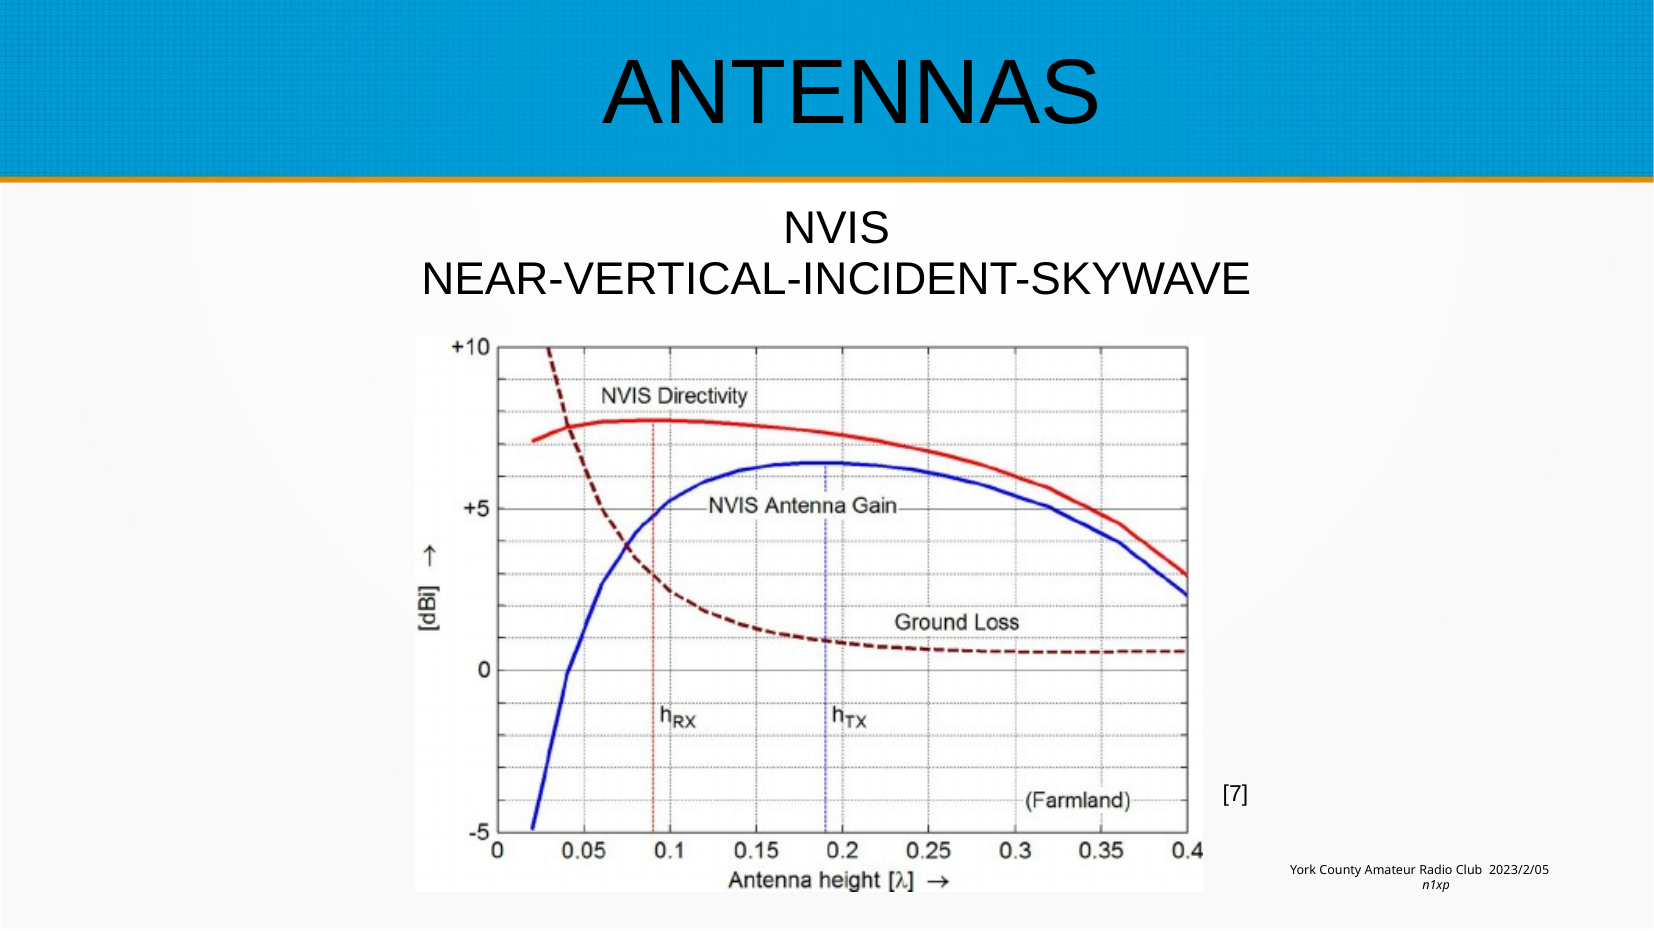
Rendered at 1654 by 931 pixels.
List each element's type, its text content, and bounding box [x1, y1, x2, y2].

text_box York County Amateur Radio Club 2023/2/05 n1xp [1284, 856, 1588, 897]
picture [0, 175, 1654, 931]
text_box NVIS NEAR-VERTICAL-INCIDENT-SKYWAVE [406, 194, 1267, 313]
text_box ANTENNAS [230, 33, 1475, 151]
text_box [7] [1208, 773, 1290, 831]
